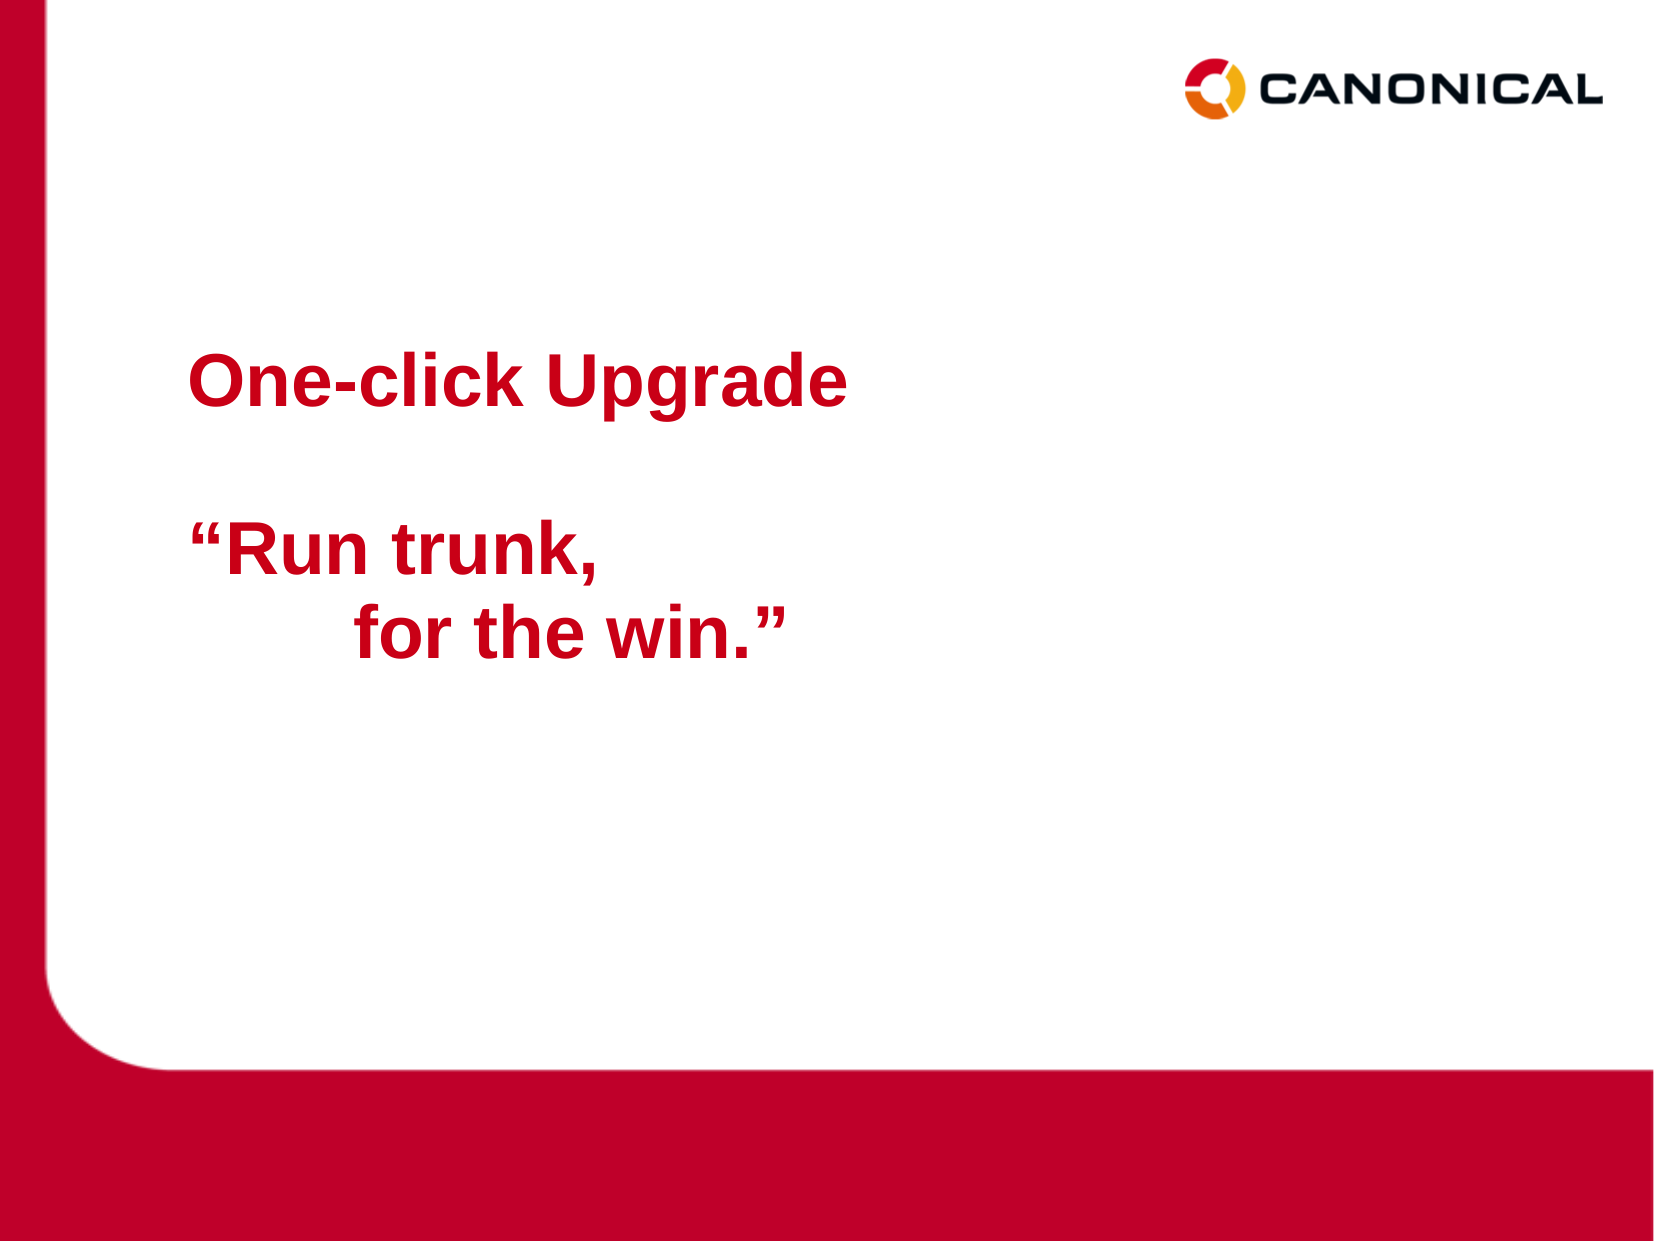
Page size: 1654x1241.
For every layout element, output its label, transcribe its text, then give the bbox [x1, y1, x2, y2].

picture [0, 0, 1654, 1241]
title One-click Upgrade “Run trunk, for the win.” [187, 150, 1571, 863]
